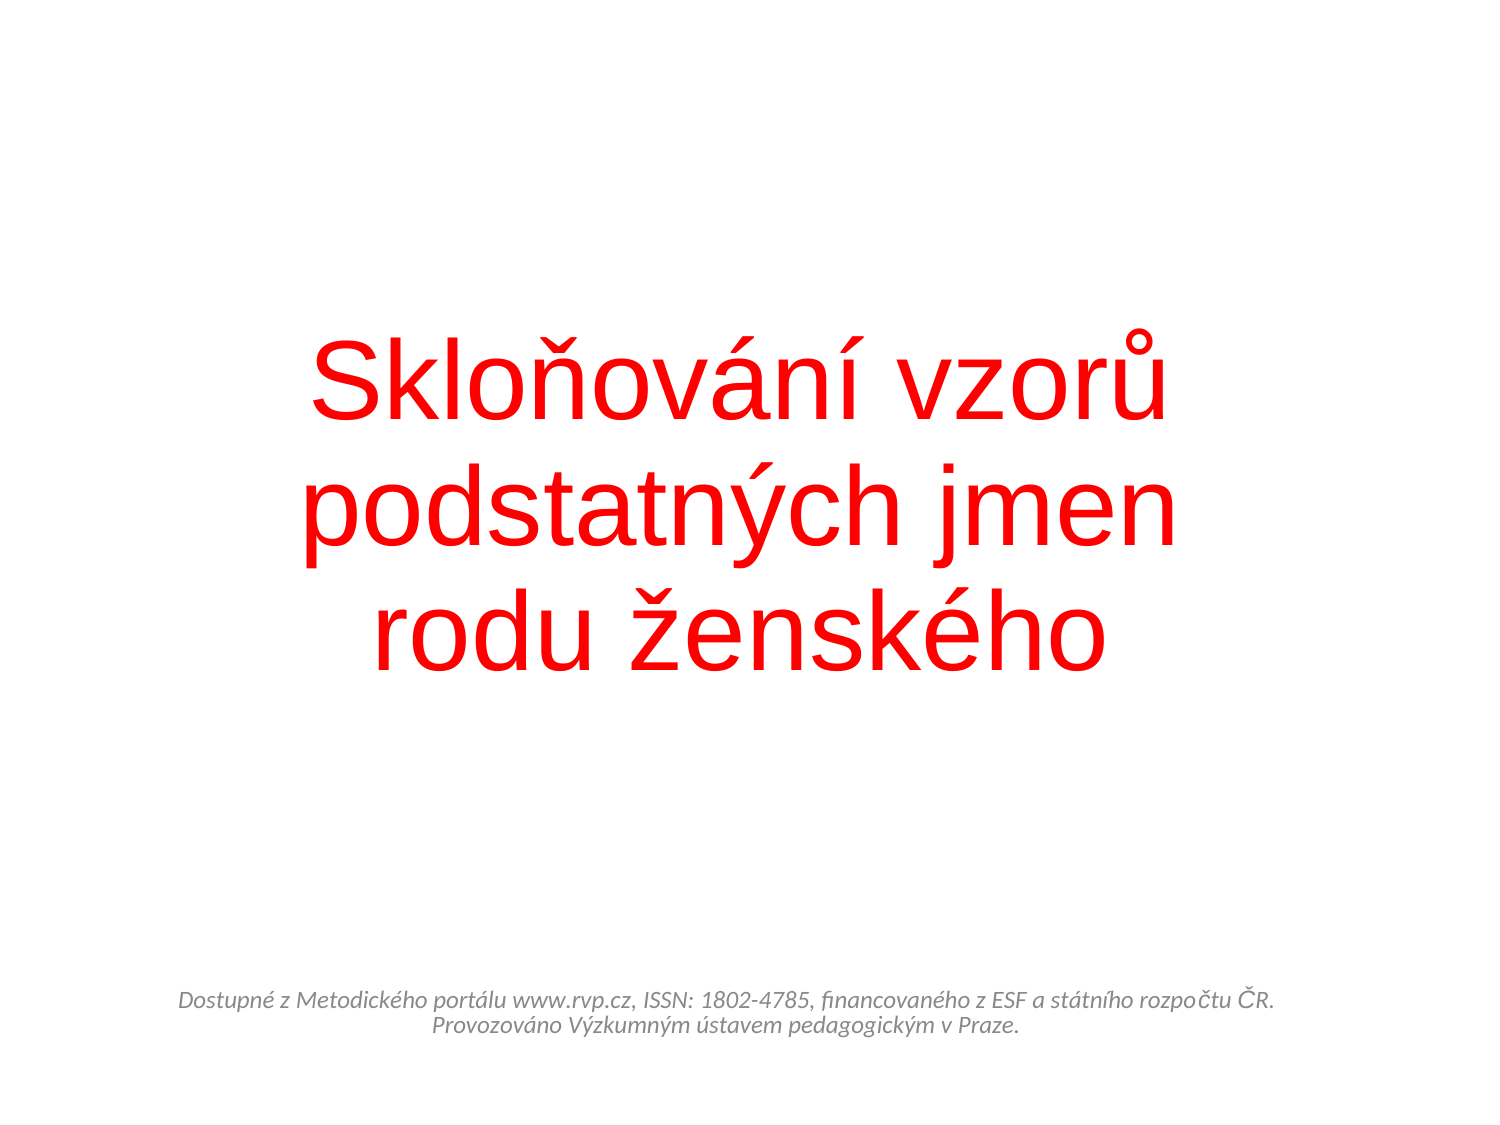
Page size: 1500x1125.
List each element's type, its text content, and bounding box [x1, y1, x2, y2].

title Skloňování vzorů podstatných jmen rodu ženského [55, 45, 1425, 967]
text_box Dostupné z Metodického portálu www.rvp.cz, ISSN: 1802-4785, financovaného z ESF a státního rozpočtu ČR. Provozováno Výzkumným ústavem pedagogickým v Praze. [105, 982, 1348, 1043]
